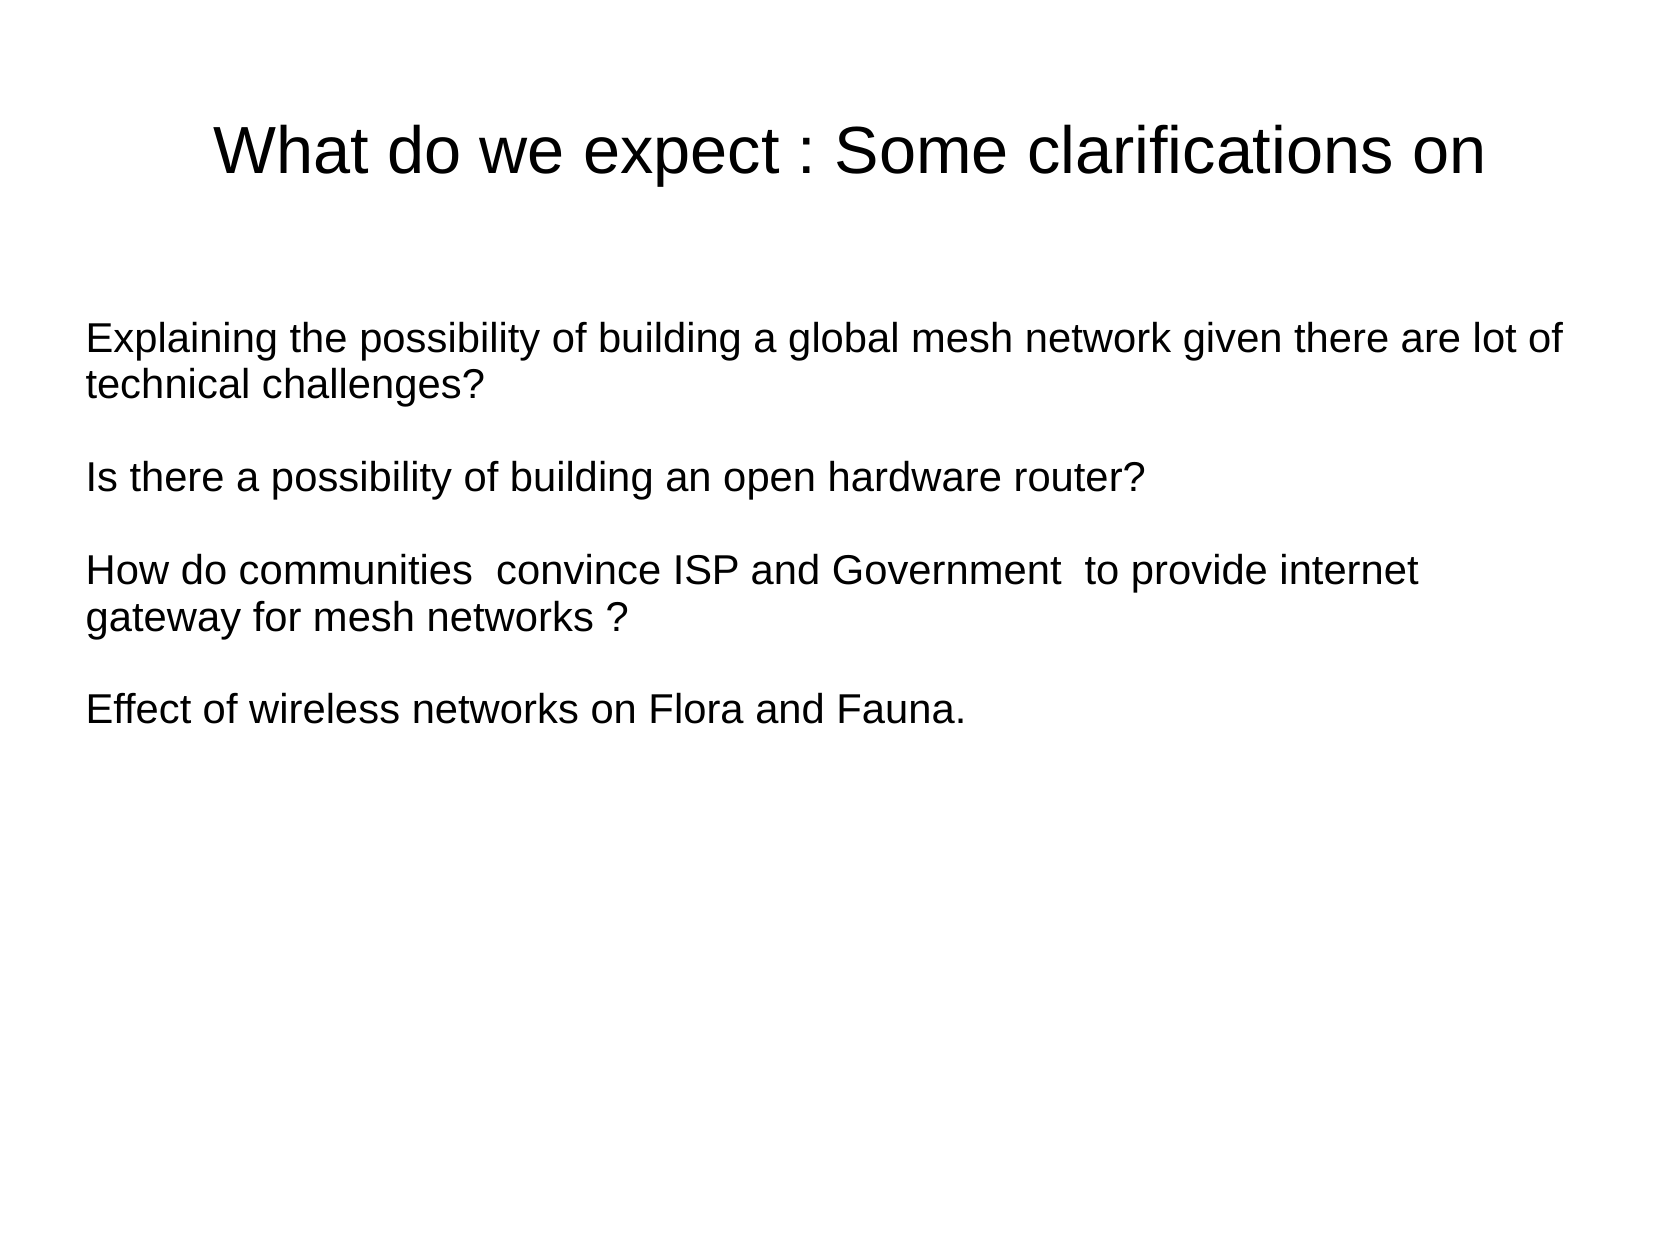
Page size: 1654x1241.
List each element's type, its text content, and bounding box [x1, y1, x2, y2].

title What do we expect : Some clarifications on [106, 47, 1595, 255]
text_box Explaining the possibility of building a global mesh network given there are lot of technical challenges? Is there a possibility of building an open hardware router? How do communities convince ISP and Government to provide internet gateway for mesh networks ? Effect of wireless networks on Flora and Fauna. [70, 307, 1583, 741]
